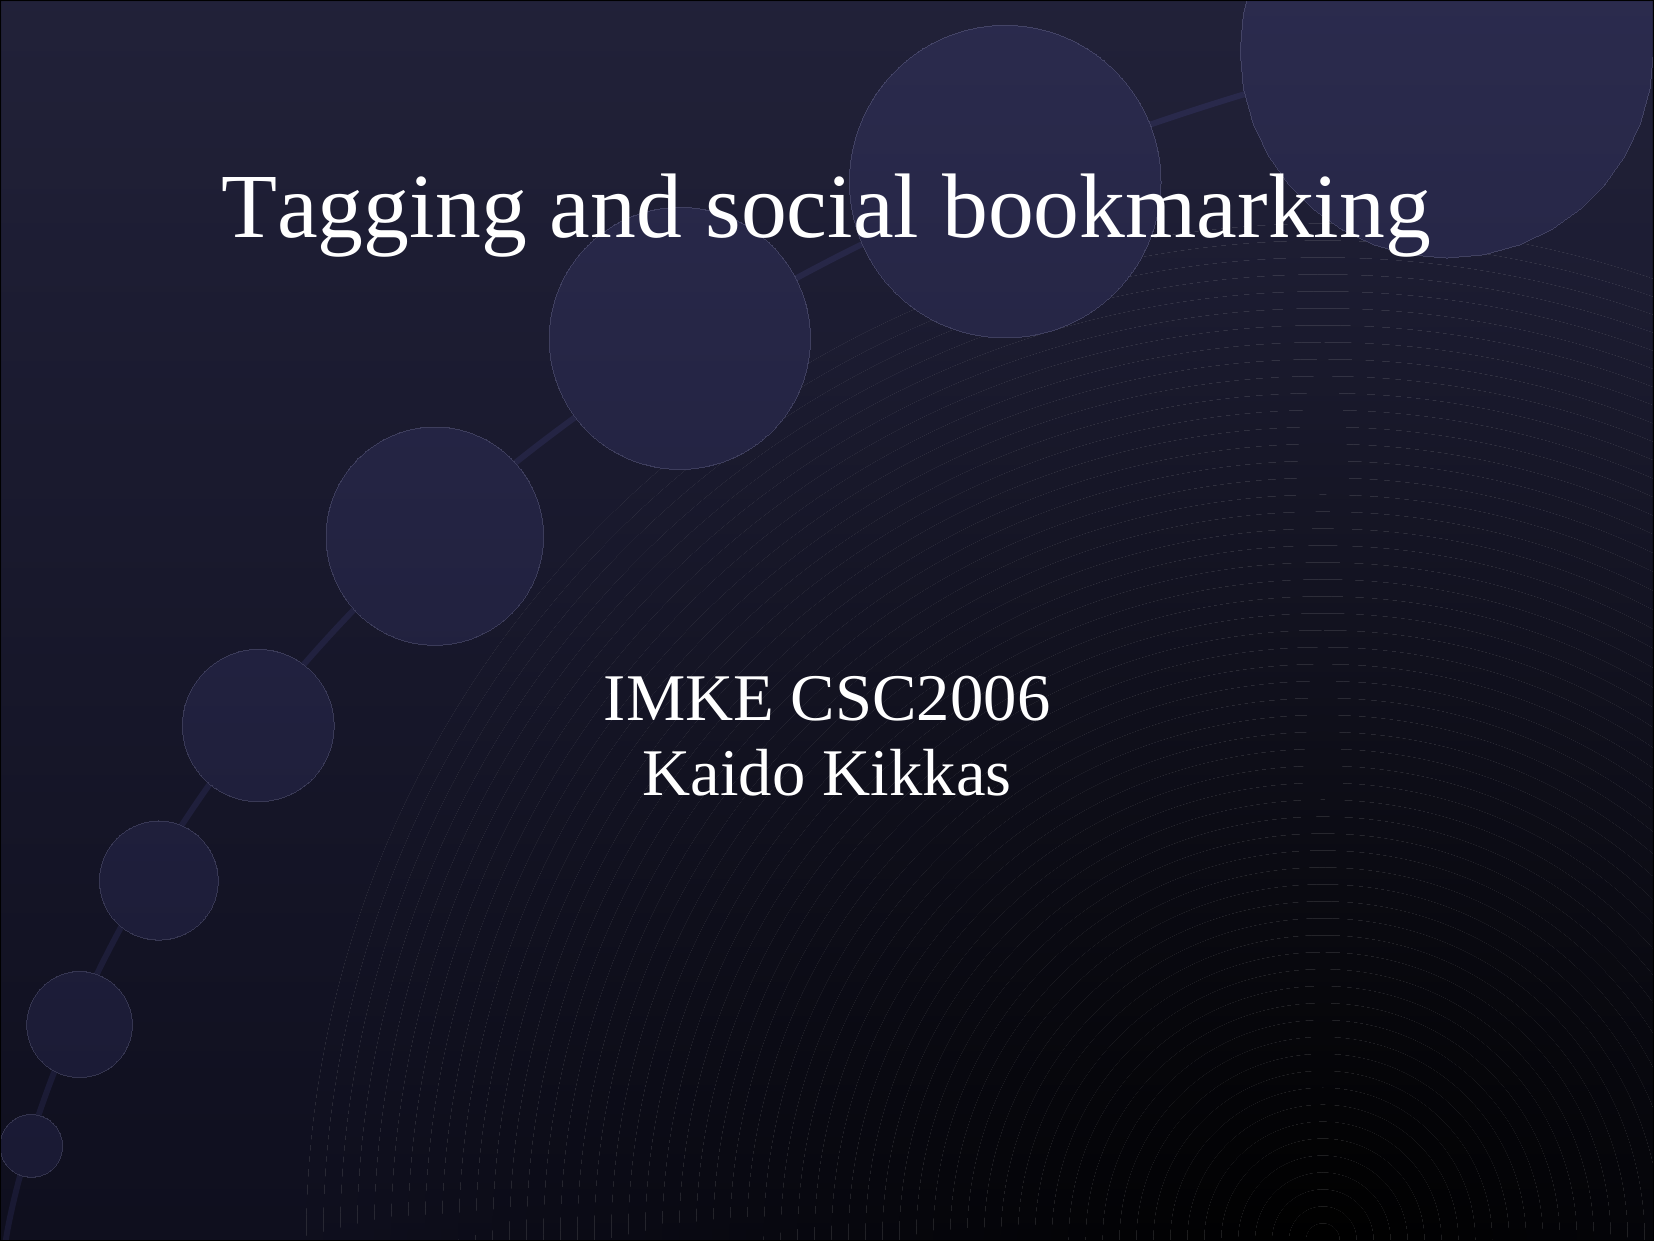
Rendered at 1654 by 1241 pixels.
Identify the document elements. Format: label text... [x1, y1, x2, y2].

subtitle IMKE CSC2006 Kaido Kikkas [121, 344, 1534, 1127]
title Tagging and social bookmarking [121, 102, 1534, 311]
